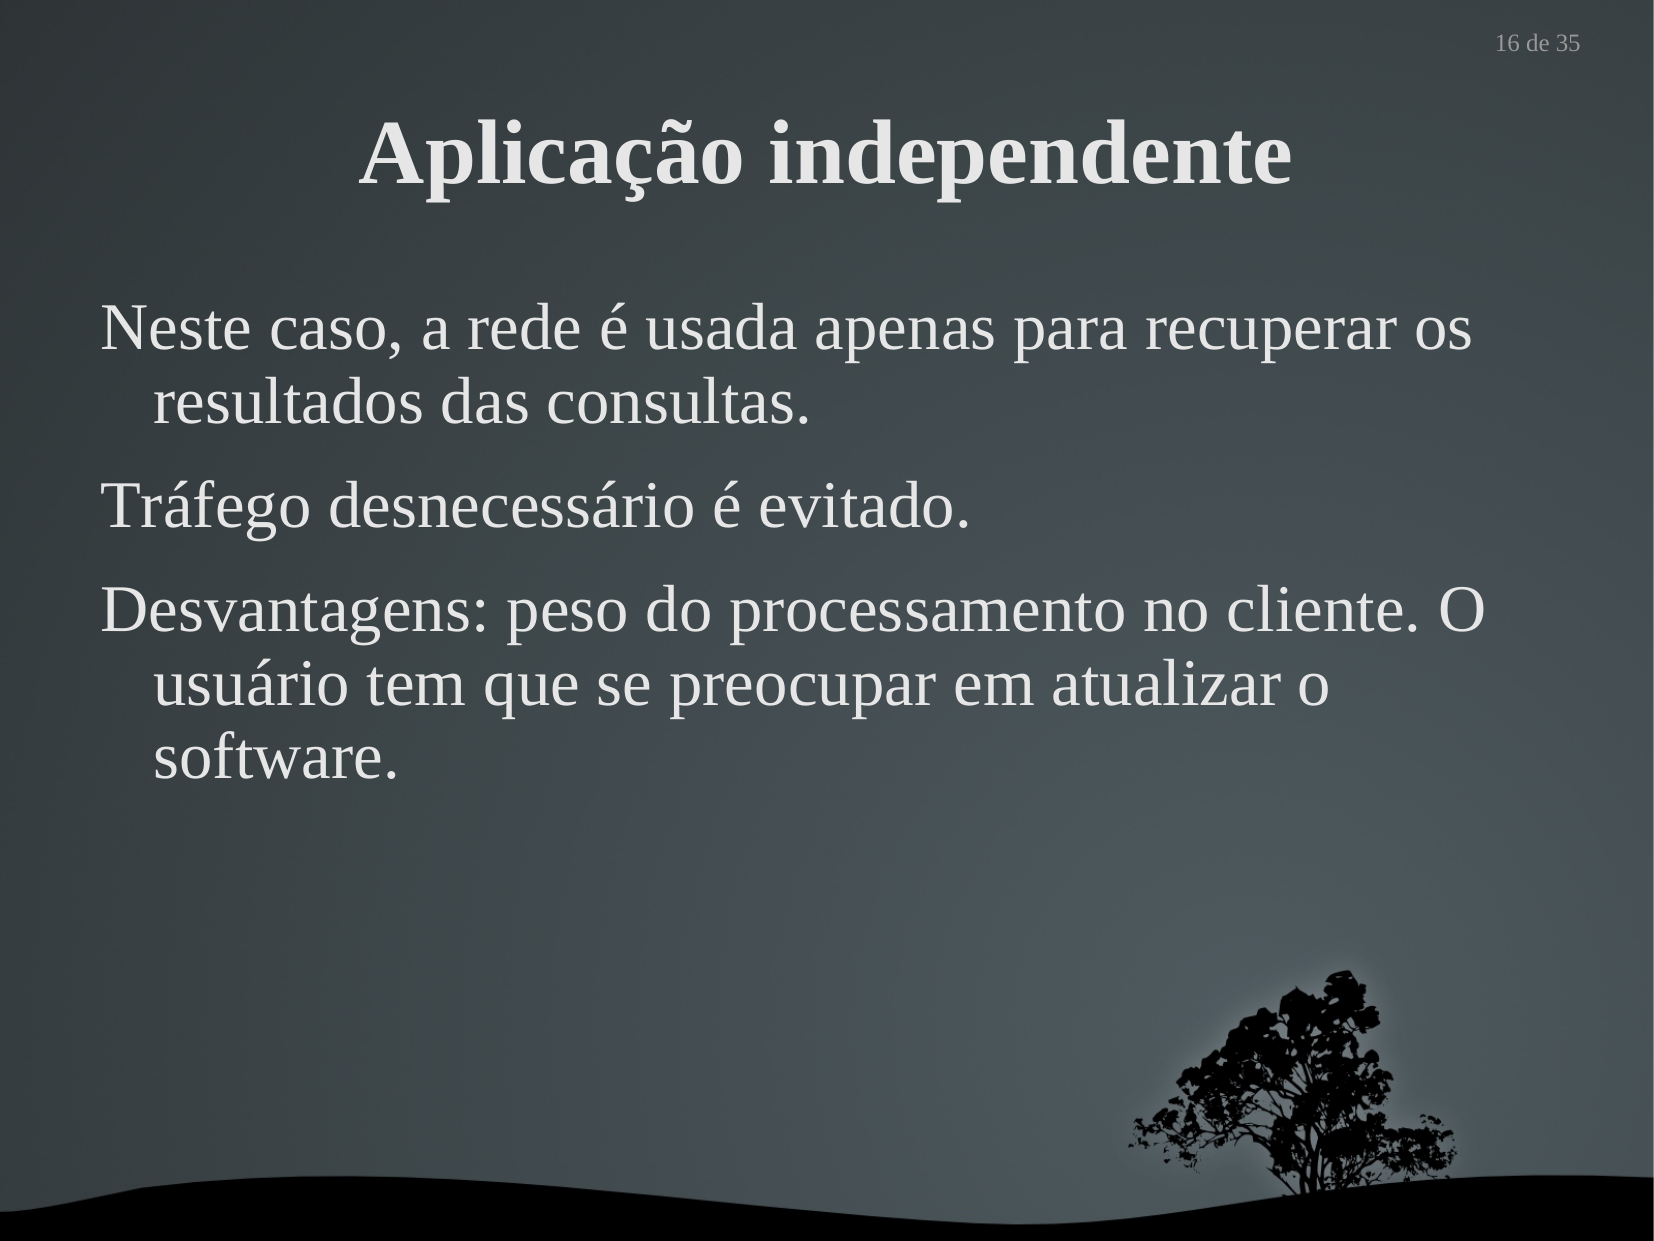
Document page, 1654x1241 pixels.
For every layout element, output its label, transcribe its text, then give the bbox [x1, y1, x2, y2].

picture [0, 0, 1654, 1241]
list Neste caso, a rede é usada apenas para recuperar os resultados das consultas. Tráfego desnecessário é evitado. Desvantagens: peso do processamento no cliente. O usuário tem que se preocupar em atualizar o software. [82, 290, 1571, 1094]
title Aplicação independente [82, 56, 1571, 250]
